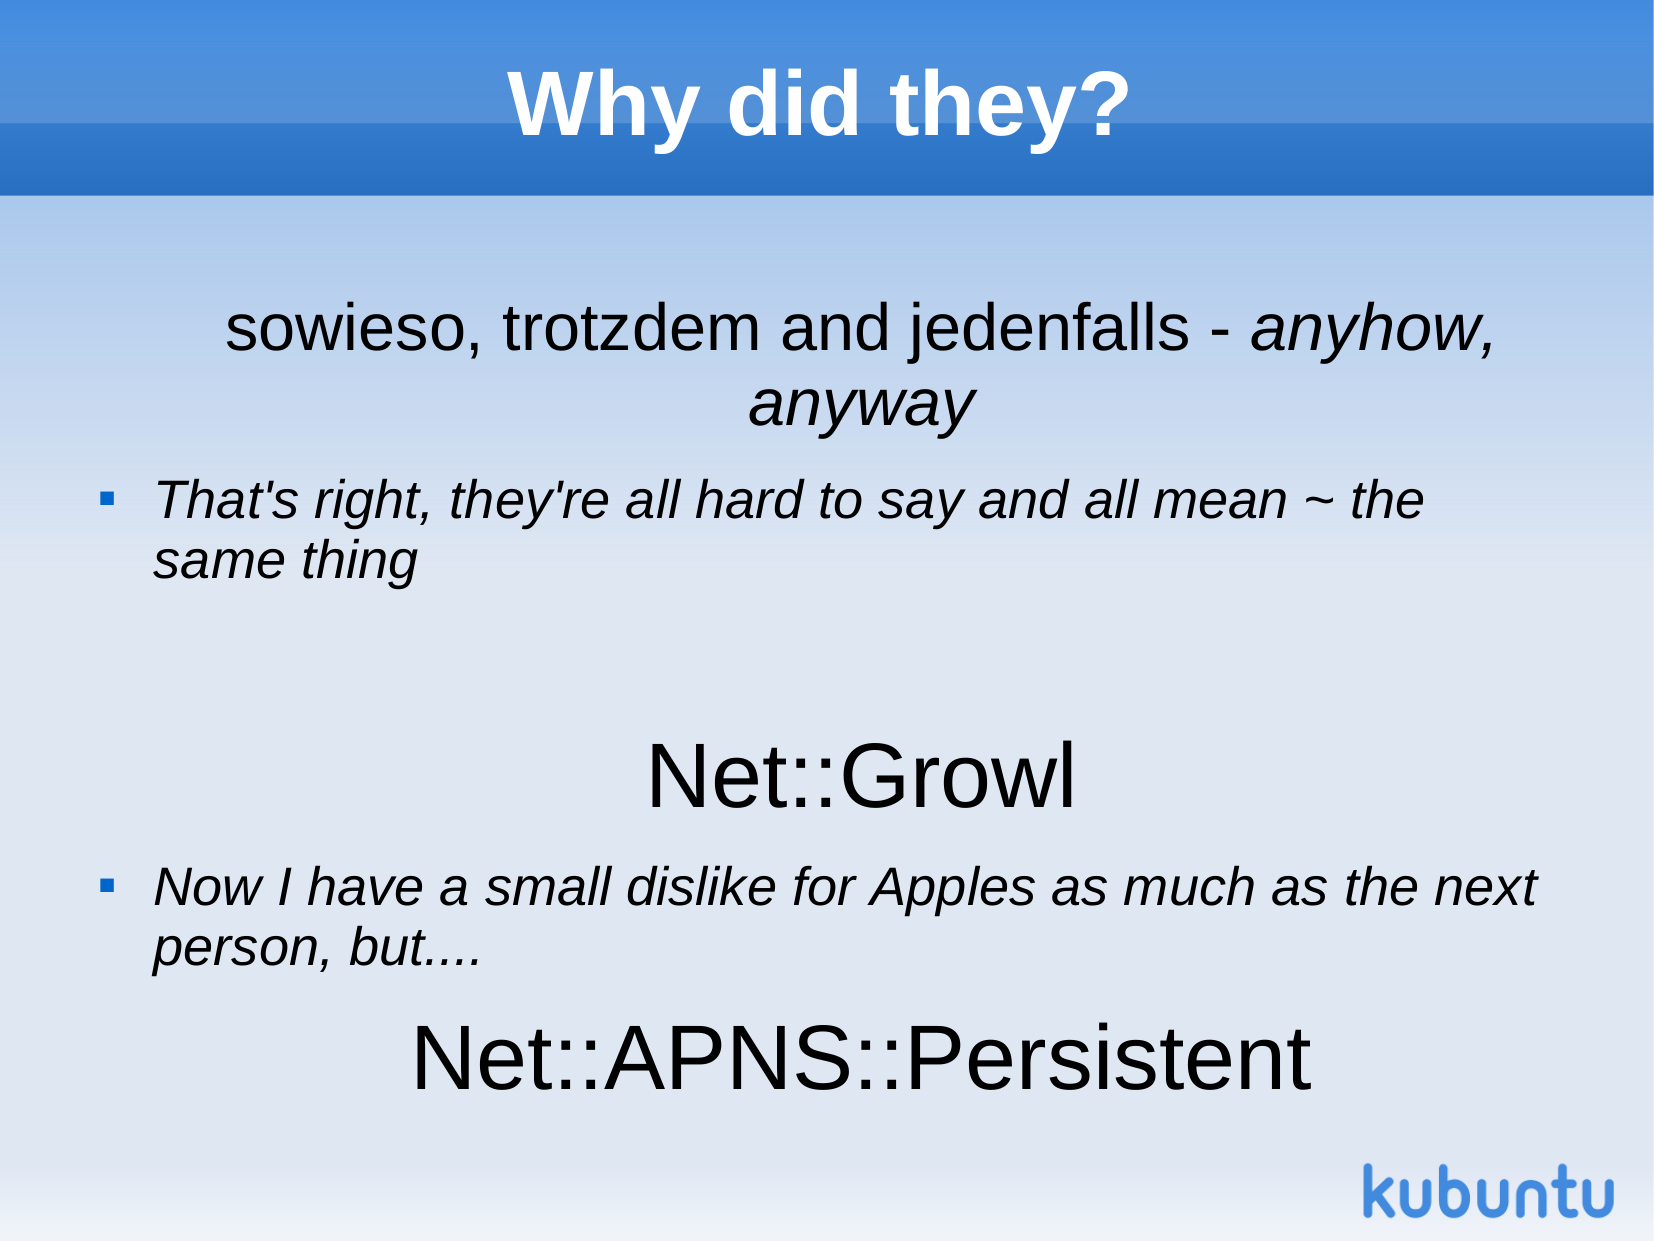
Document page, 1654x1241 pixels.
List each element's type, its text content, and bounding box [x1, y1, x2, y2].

title Why did they? [76, 0, 1565, 208]
list sowieso, trotzdem and jedenfalls - anyhow, anyway That's right, they're all hard to say and all mean ~ the same thing Net::Growl Now I have a small dislike for Apples as much as the next person, but.... Net::APNS::Persistent [82, 290, 1571, 1110]
picture [0, 0, 1654, 1241]
